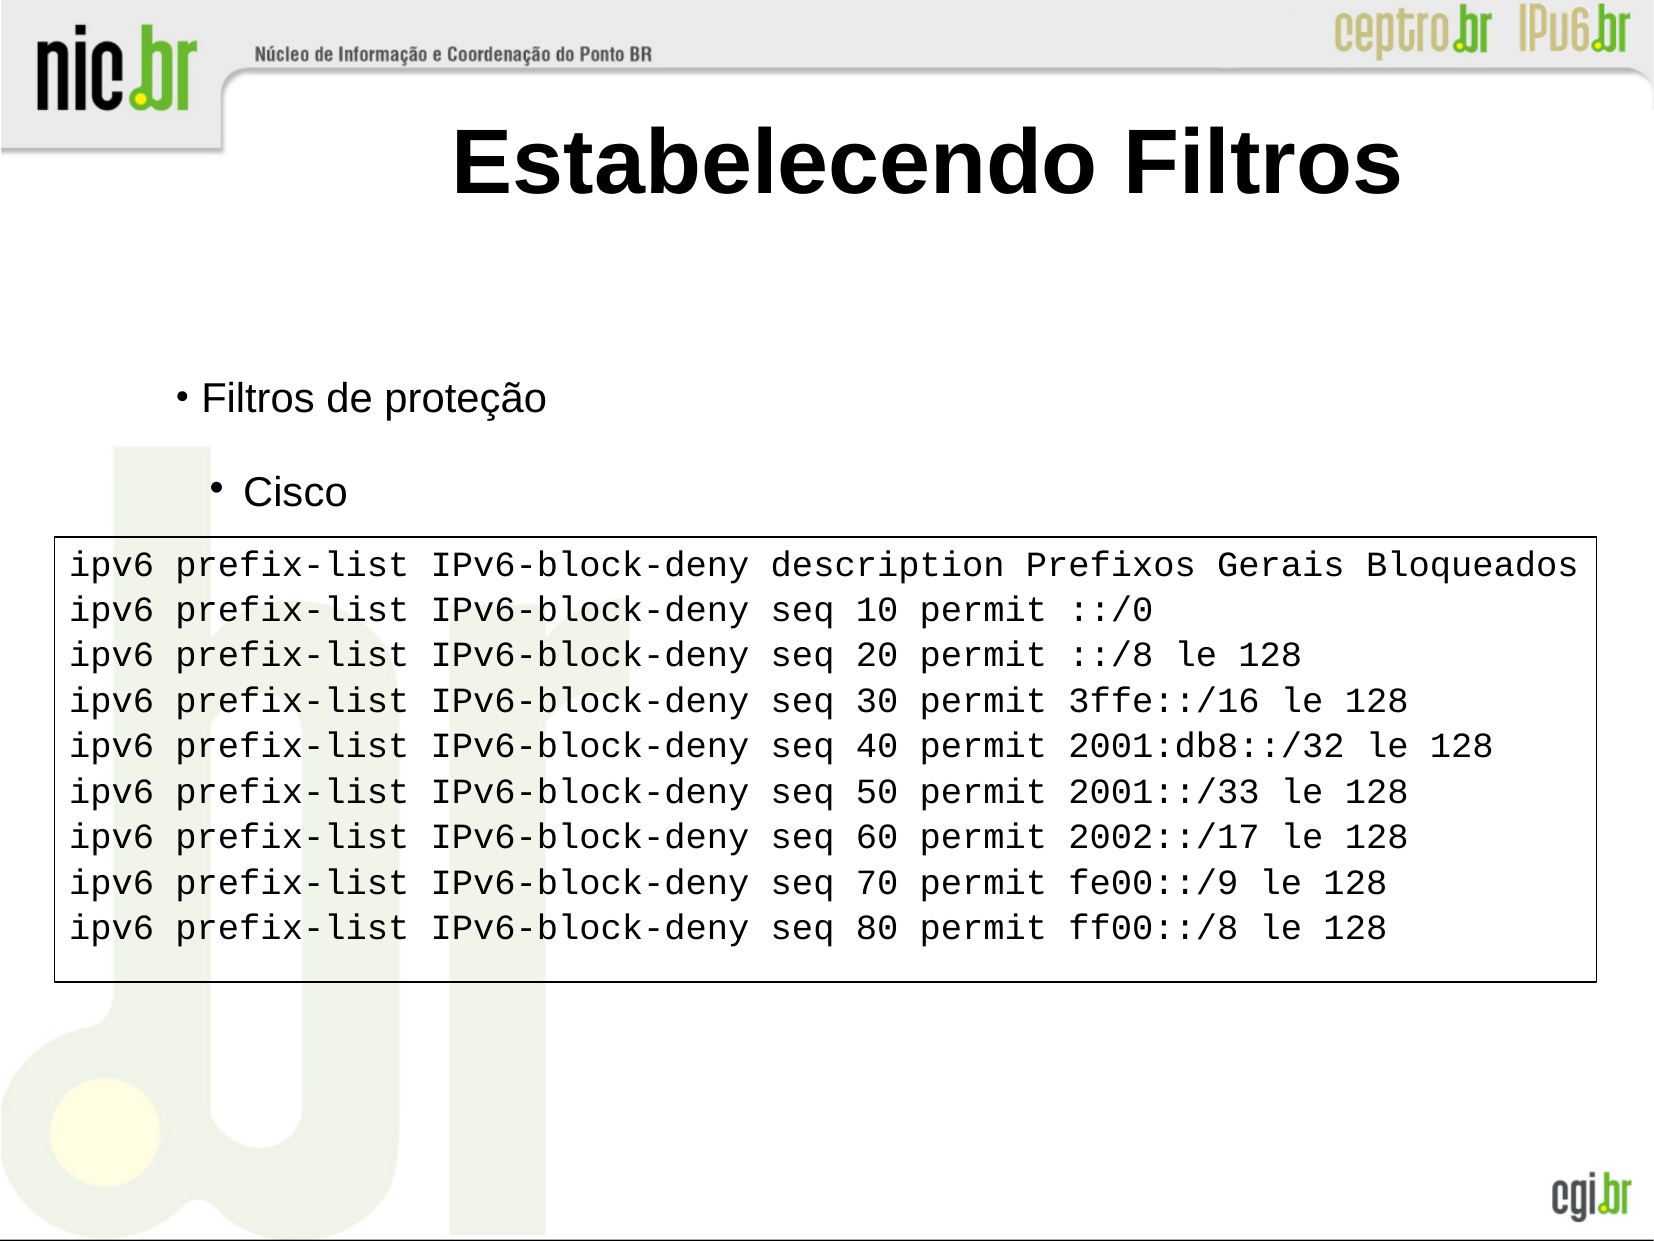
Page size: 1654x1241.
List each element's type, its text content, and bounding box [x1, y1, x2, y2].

text_box Estabelecendo Filtros [190, 97, 1654, 216]
text_box ipv6 prefix-list IPv6-block-deny description Prefixos Gerais Bloqueados ipv6 prefix-list IPv6-block-deny seq 10 permit ::/0 ipv6 prefix-list IPv6-block-deny seq 20 permit ::/8 le 128 ipv6 prefix-list IPv6-block-deny seq 30 permit 3ffe::/16 le 128 ipv6 prefix-list IPv6-block-deny seq 40 permit 2001:db8::/32 le 128 ipv6 prefix-list IPv6-block-deny seq 50 permit 2001::/33 le 128 ipv6 prefix-list IPv6-block-deny seq 60 permit 2002::/17 le 128 ipv6 prefix-list IPv6-block-deny seq 70 permit fe00::/9 le 128 ipv6 prefix-list IPv6-block-deny seq 80 permit ff00::/8 le 128 [54, 536, 1597, 982]
text_box Filtros de proteção Cisco [160, 360, 1494, 502]
picture [0, 0, 1654, 1241]
